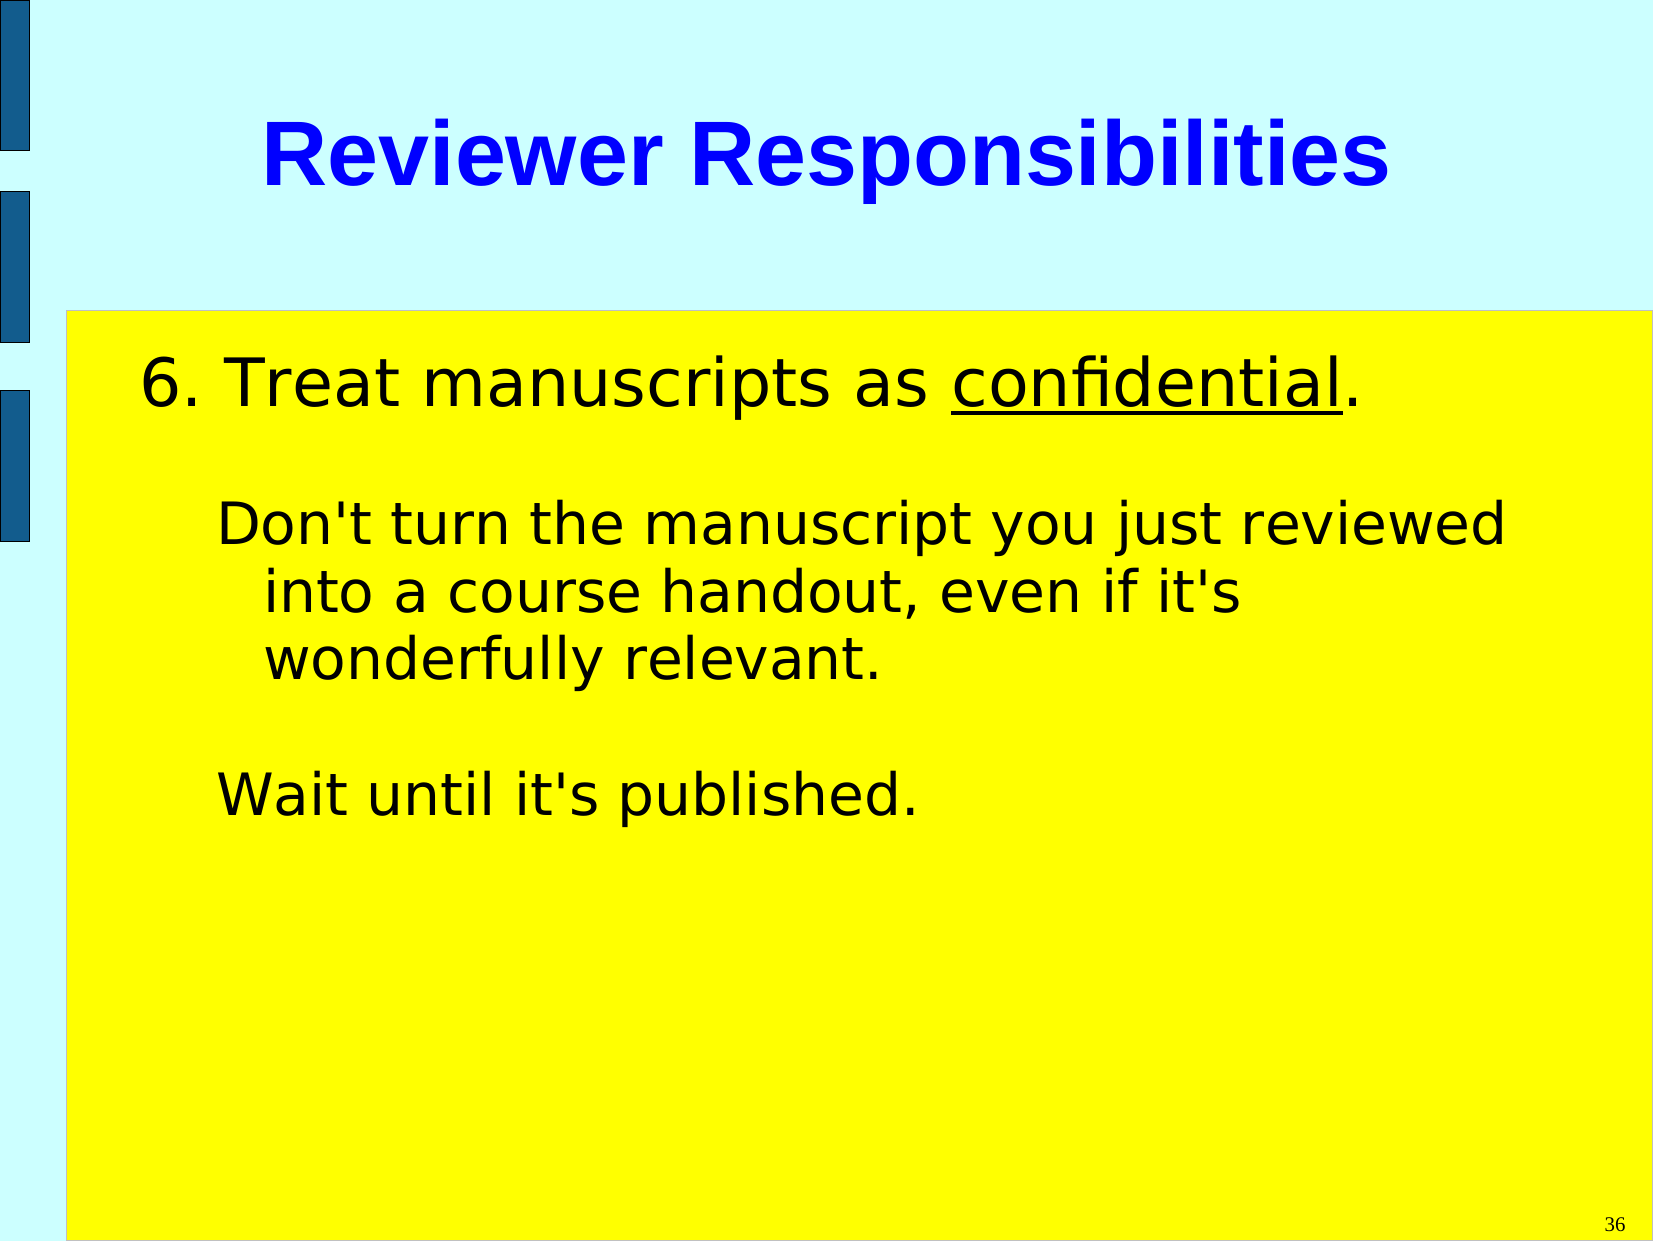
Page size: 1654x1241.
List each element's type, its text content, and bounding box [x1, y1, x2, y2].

title Reviewer Responsibilities [121, 49, 1534, 258]
list 6. Treat manuscripts as confidential. Don't turn the manuscript you just reviewed into a course handout, even if it's wonderfully relevant. Wait until it's published. [121, 344, 1534, 1127]
